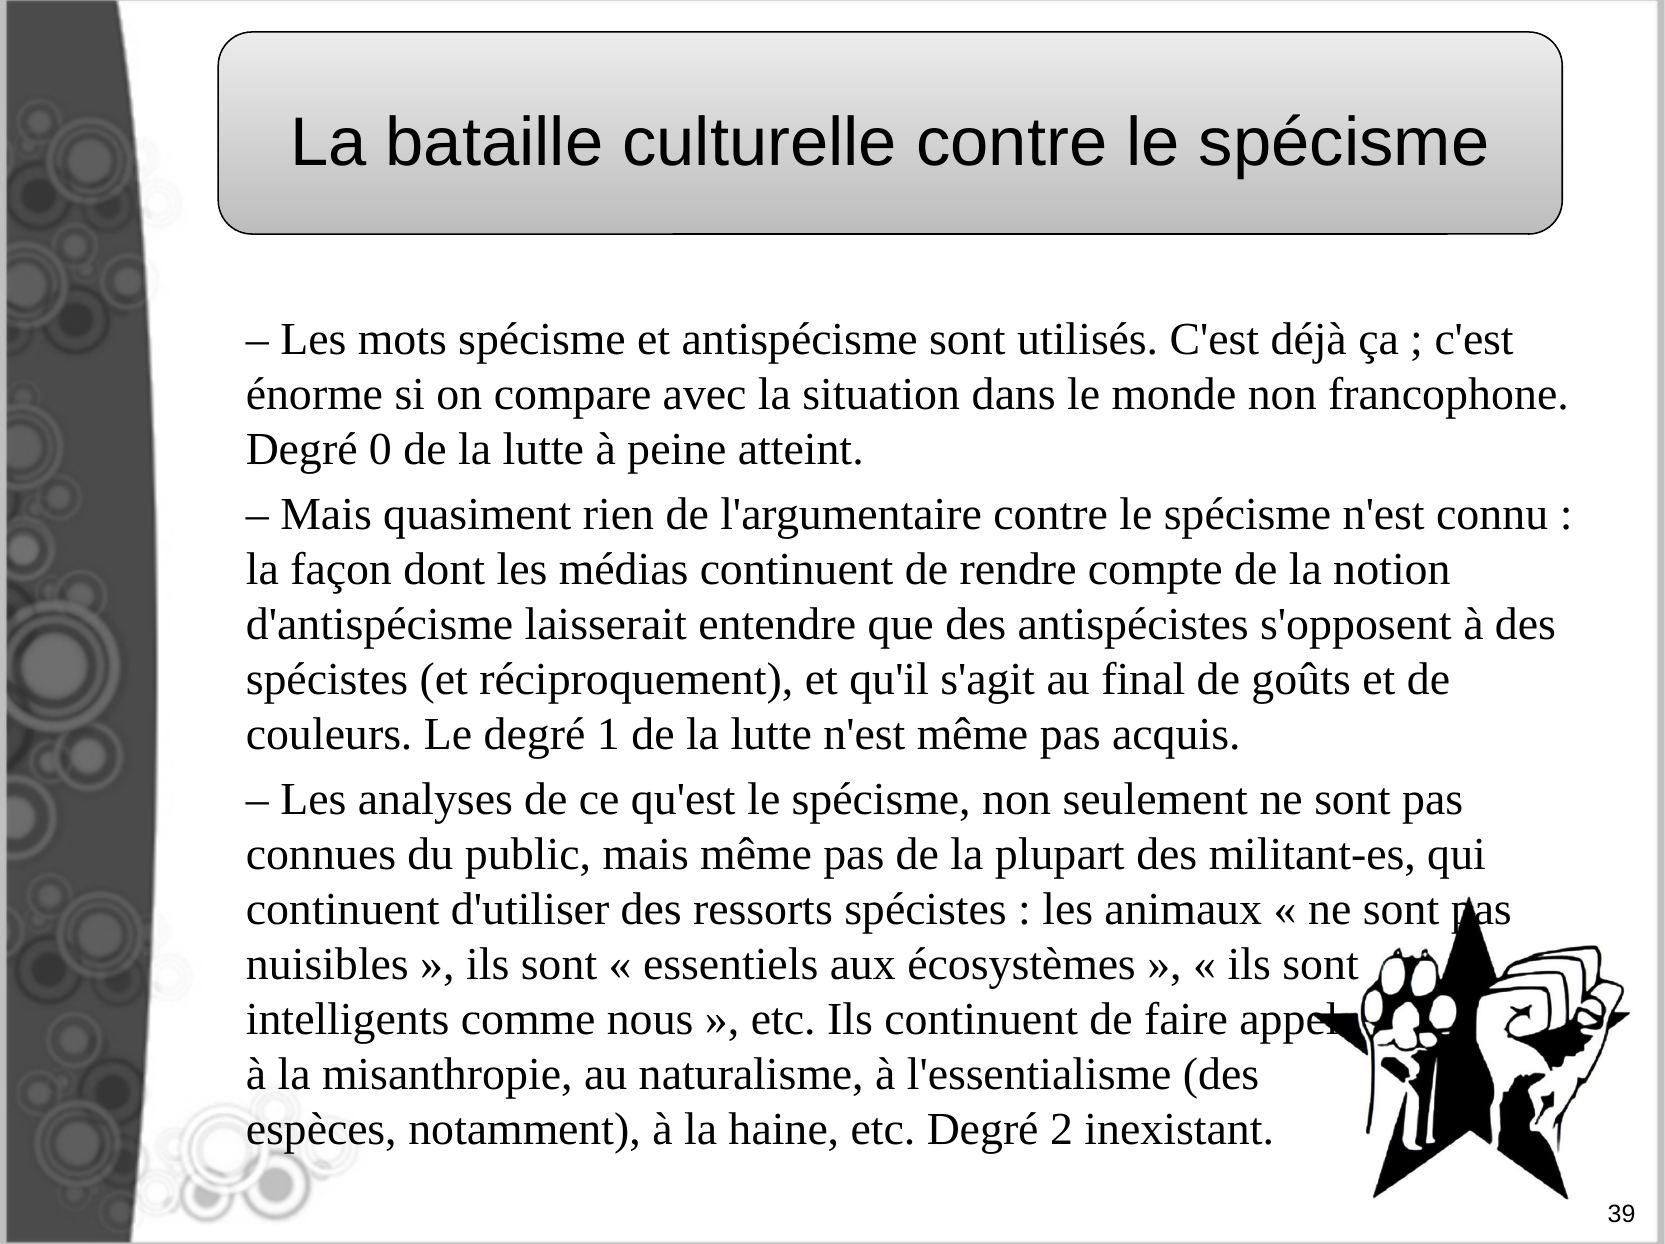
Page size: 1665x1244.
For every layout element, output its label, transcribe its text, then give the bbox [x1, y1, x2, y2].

text_box 39 [1297, 1189, 1644, 1236]
text_box La bataille culturelle contre le spécisme [228, 88, 1553, 187]
picture [3, 0, 1662, 1244]
text_box – Les mots spécisme et antispécisme sont utilisés. C'est déjà ça ; c'est énorme si on compare avec la situation dans le monde non francophone. Degré 0 de la lutte à peine atteint. – Mais quasiment rien de l'argumentaire contre le spécisme n'est connu : la façon dont les médias continuent de rendre compte de la notion d'antispécisme laisserait entendre que des antispécistes s'opposent à des spécistes (et réciproquement), et qu'il s'agit au final de goûts et de couleurs. Le degré 1 de la lutte n'est même pas acquis. – Les analyses de ce qu'est le spécisme, non seulement ne sont pas connues du public, mais même pas de la plupart des militant-es, qui continuent d'utiliser des ressorts spécistes : les animaux « ne sont pas nuisibles », ils sont « essentiels aux écosystèmes », « ils sont intelligents comme nous », etc. Ils continuent de faire appel à la misanthropie, au naturalisme, à l'essentialisme (des espèces, notamment), à la haine, etc. Degré 2 inexistant. [237, 300, 1625, 1244]
text_box [218, 31, 1563, 235]
